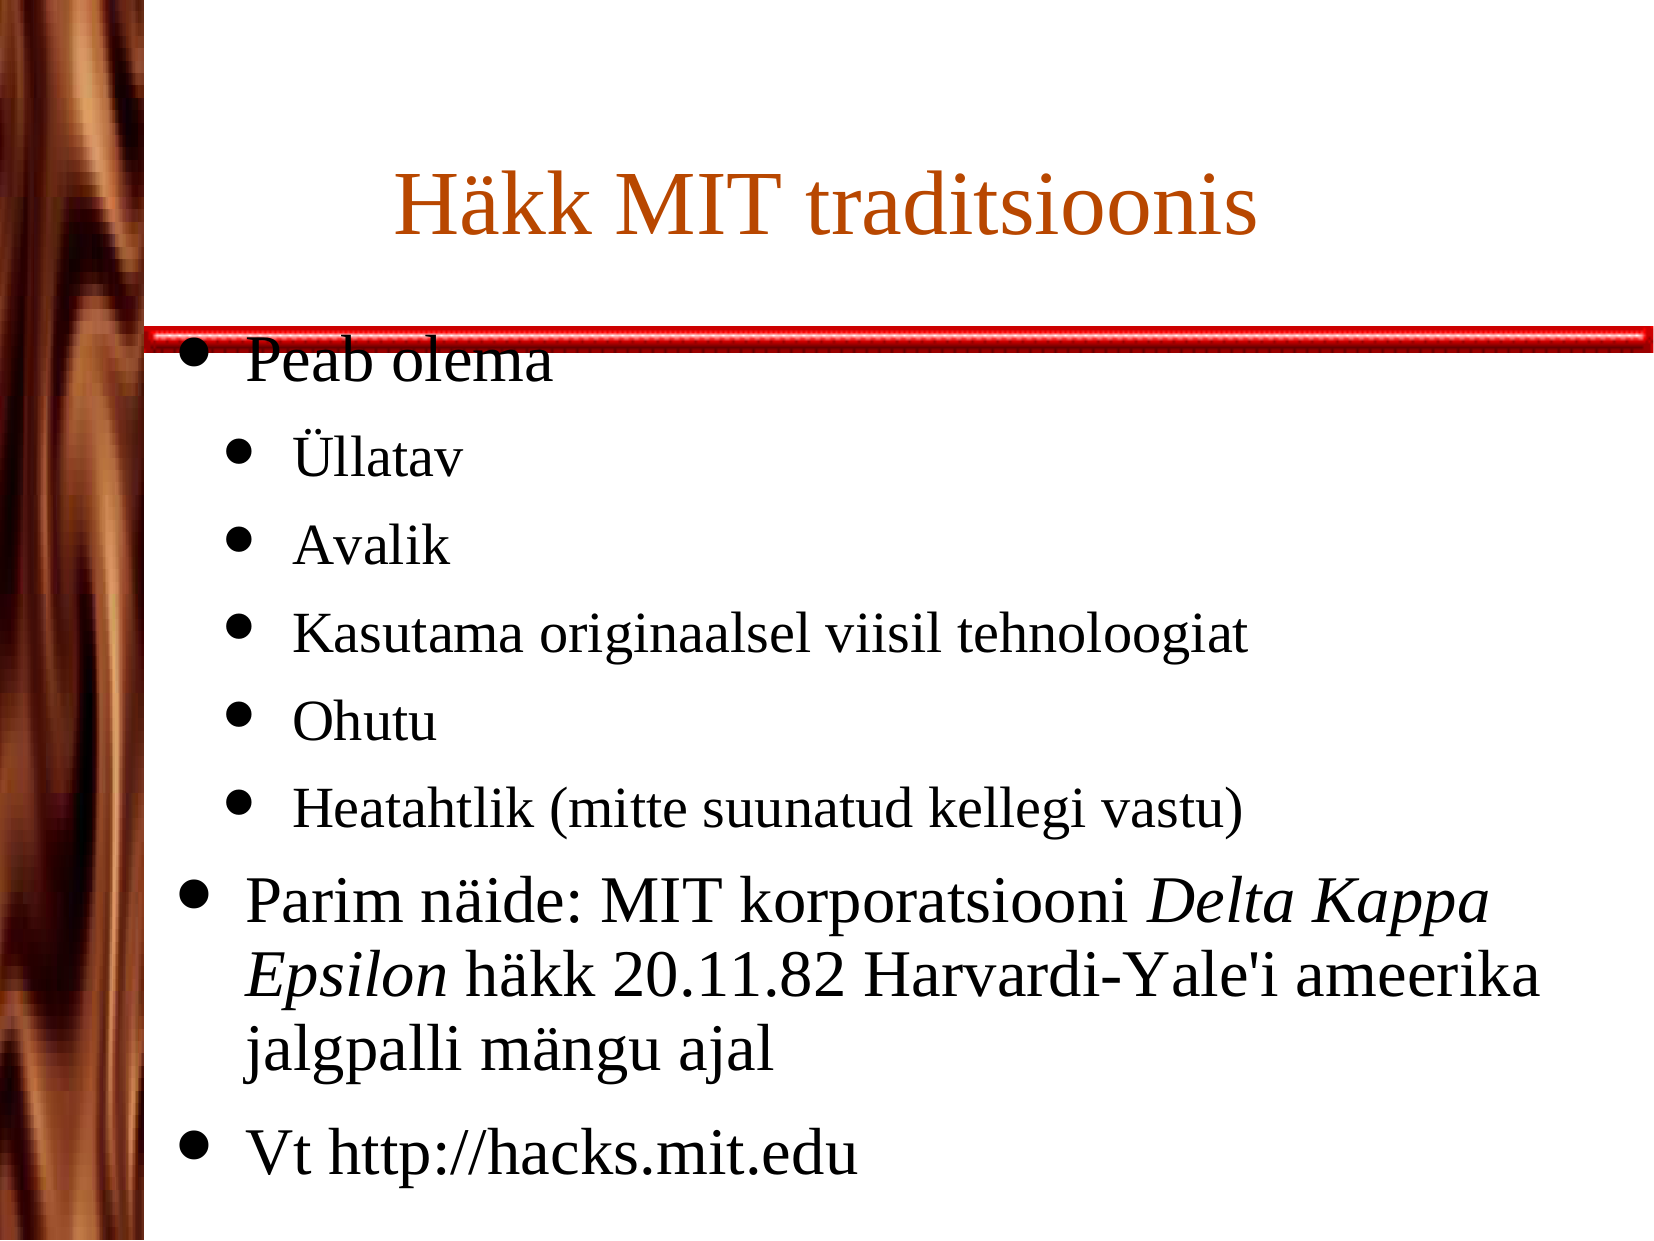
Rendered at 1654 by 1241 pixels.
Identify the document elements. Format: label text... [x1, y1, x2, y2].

picture [1576, 326, 1654, 353]
title Häkk MIT traditsioonis [121, 98, 1533, 314]
picture [0, 0, 163, 1240]
list Peab olema Üllatav Avalik Kasutama originaalsel viisil tehnoloogiat Ohutu Heatahtlik (mitte suunatud kellegi vastu) Parim näide: MIT korporatsiooni Delta Kappa Epsilon häkk 20.11.82 Harvardi-Yale'i ameerika jalgpalli mängu ajal Vt http://hacks.mit.edu [163, 326, 1576, 1241]
